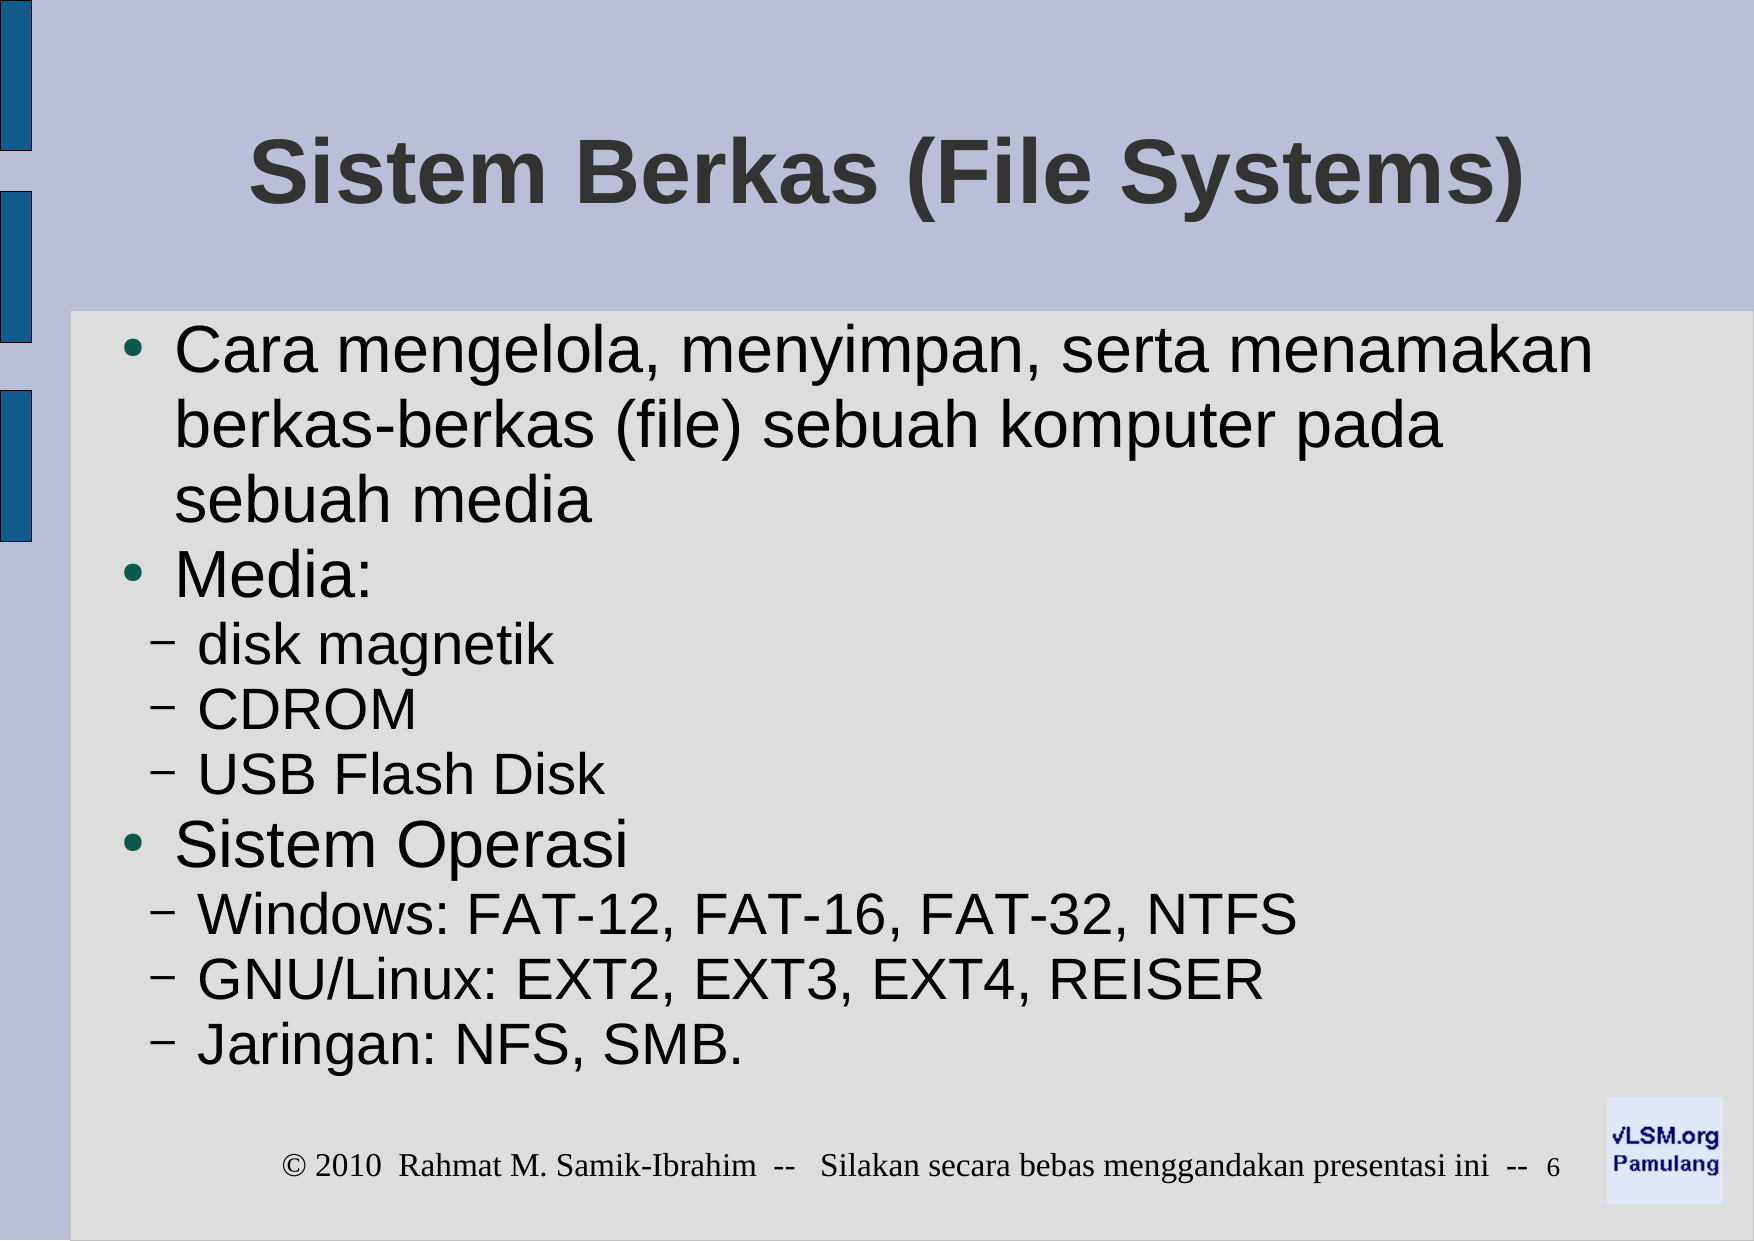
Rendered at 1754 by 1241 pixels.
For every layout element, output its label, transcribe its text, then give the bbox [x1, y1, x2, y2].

picture [1607, 1097, 1723, 1204]
title Sistem Berkas (File Systems) [77, 99, 1700, 244]
list Cara mengelola, menyimpan, serta menamakan berkas-berkas (file) sebuah komputer pada sebuah media Media: disk magnetik CDROM USB Flash Disk Sistem Operasi Windows: FAT-12, FAT-16, FAT-32, NTFS GNU/Linux: EXT2, EXT3, EXT4, REISER Jaringan: NFS, SMB. [103, 312, 1674, 1104]
